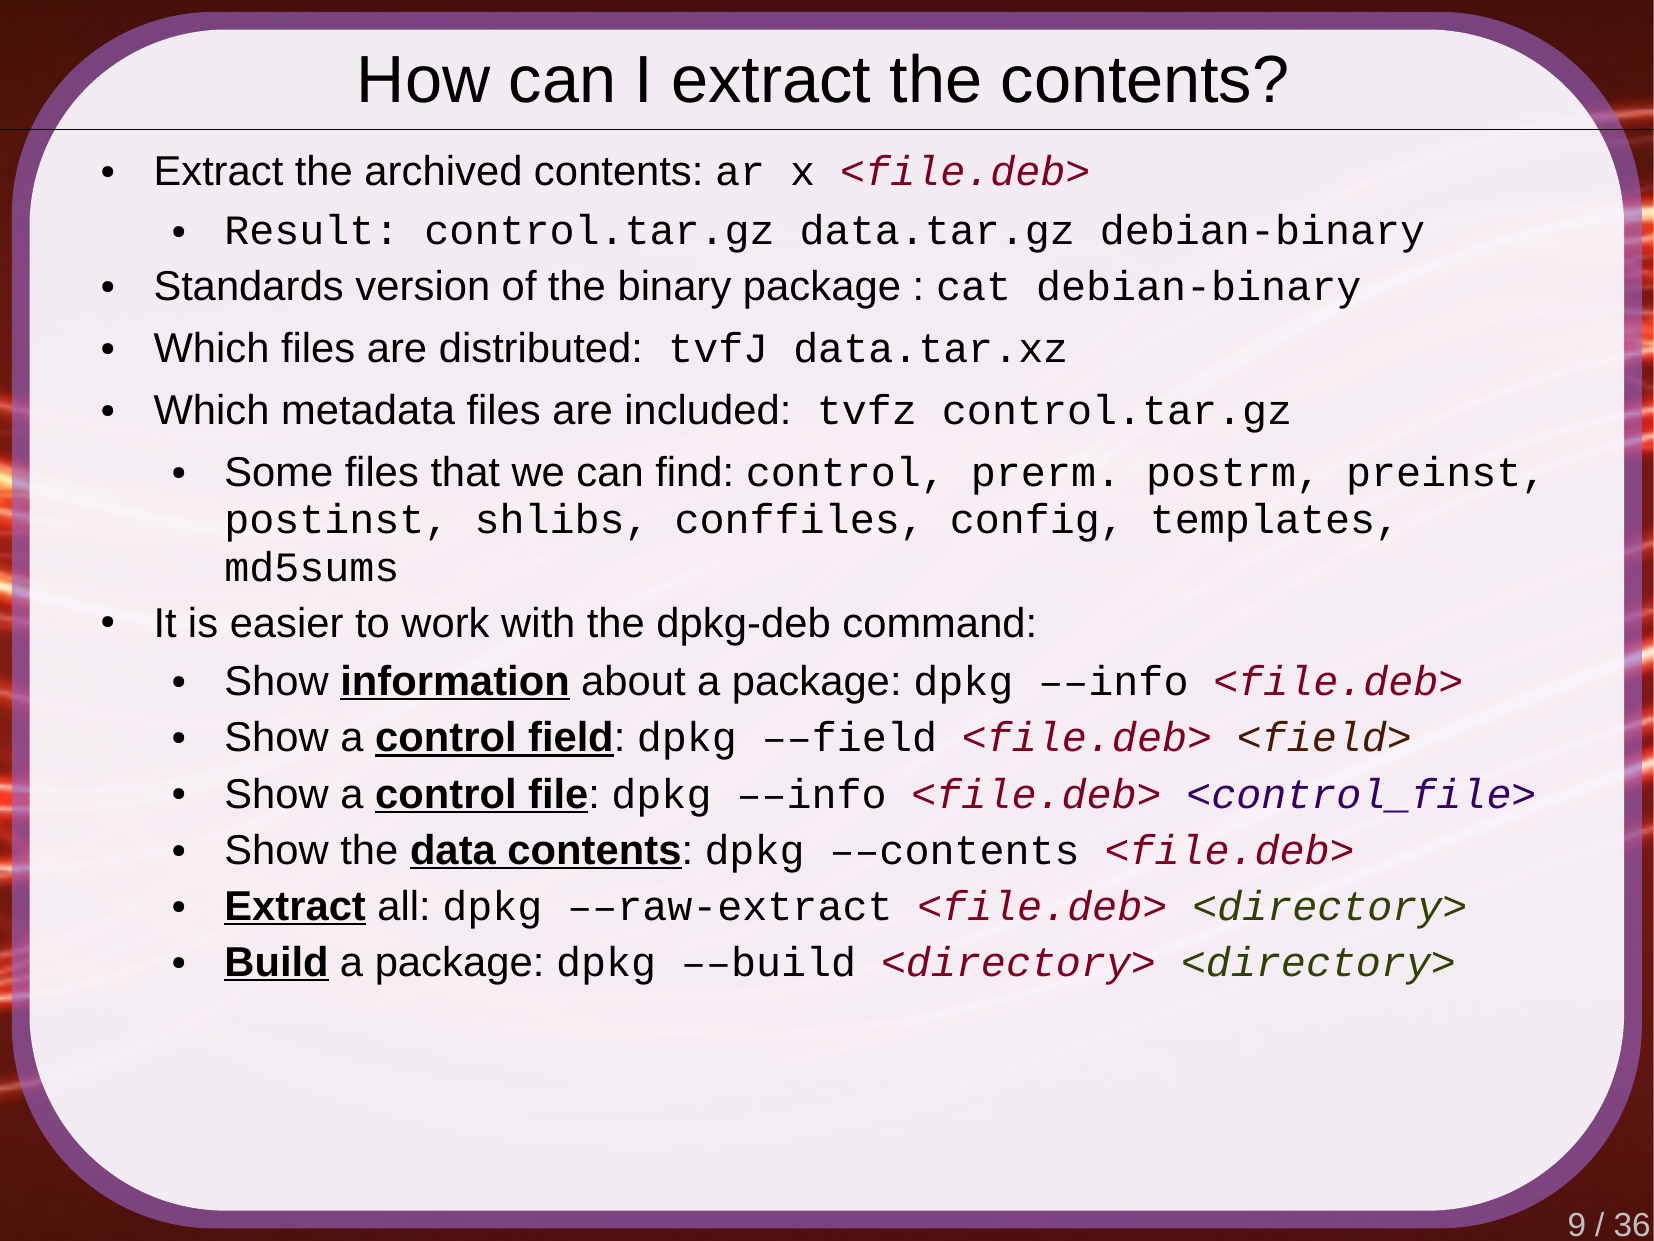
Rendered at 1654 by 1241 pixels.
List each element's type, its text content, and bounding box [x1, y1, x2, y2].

list Extract the archived contents: ar x <file.deb> Result: control.tar.gz data.tar.gz debian-binary Standards version of the binary package : cat debian-binary Which files are distributed: tvfJ data.tar.xz Which metadata files are included: tvfz control.tar.gz Some files that we can find: control, prerm. postrm, preinst, postinst, shlibs, conffiles, config, templates, md5sums It is easier to work with the dpkg-deb command: Show information about a package: dpkg ––info <file.deb> Show a control field: dpkg ––field <file.deb> <field> Show a control file: dpkg ––info <file.deb> <control_file> Show the data contents: dpkg ––contents <file.deb> Extract all: dpkg ––raw-extract <file.deb> <directory> Build a package: dpkg ––build <directory> <directory> [82, 147, 1571, 1123]
title How can I extract the contents? [82, 35, 1565, 125]
picture [0, 0, 1654, 129]
picture [0, 130, 1654, 1241]
